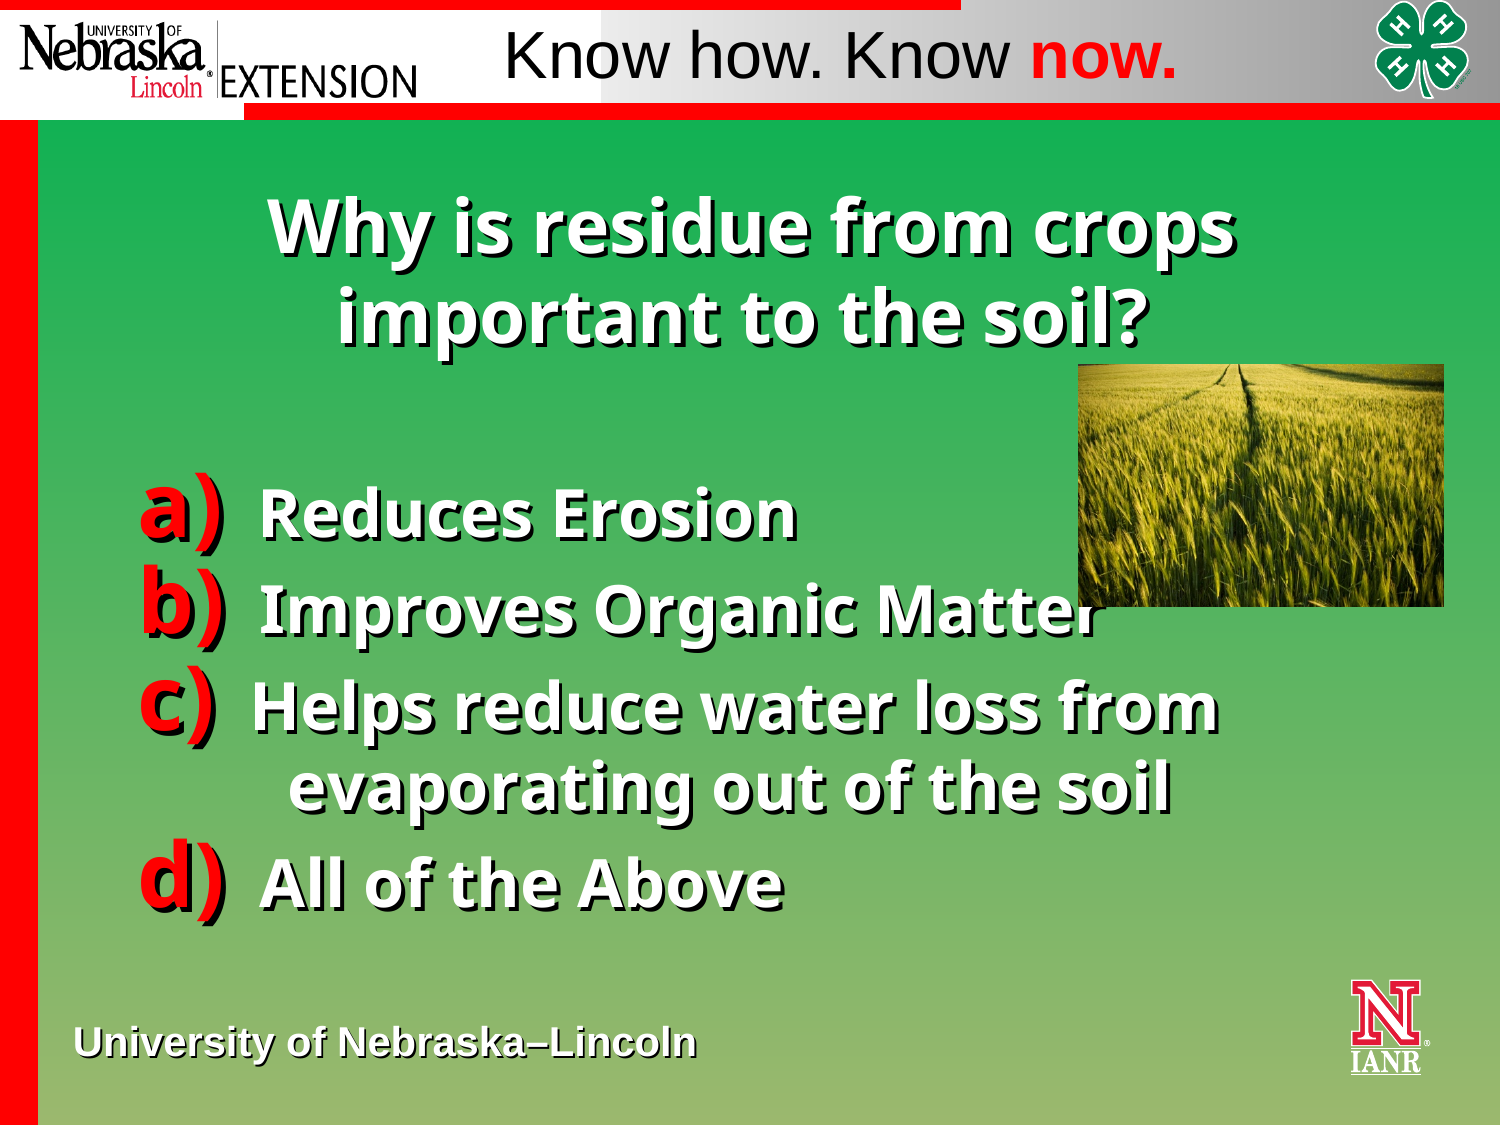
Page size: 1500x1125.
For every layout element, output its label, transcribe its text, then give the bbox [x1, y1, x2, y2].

picture [1078, 364, 1444, 607]
list Reduces Erosion Improves Organic Matter Helps reduce water loss from evaporating out of the soil All of the Above [122, 462, 1473, 1021]
title Why is residue from crops important to the soil? [77, 161, 1428, 376]
